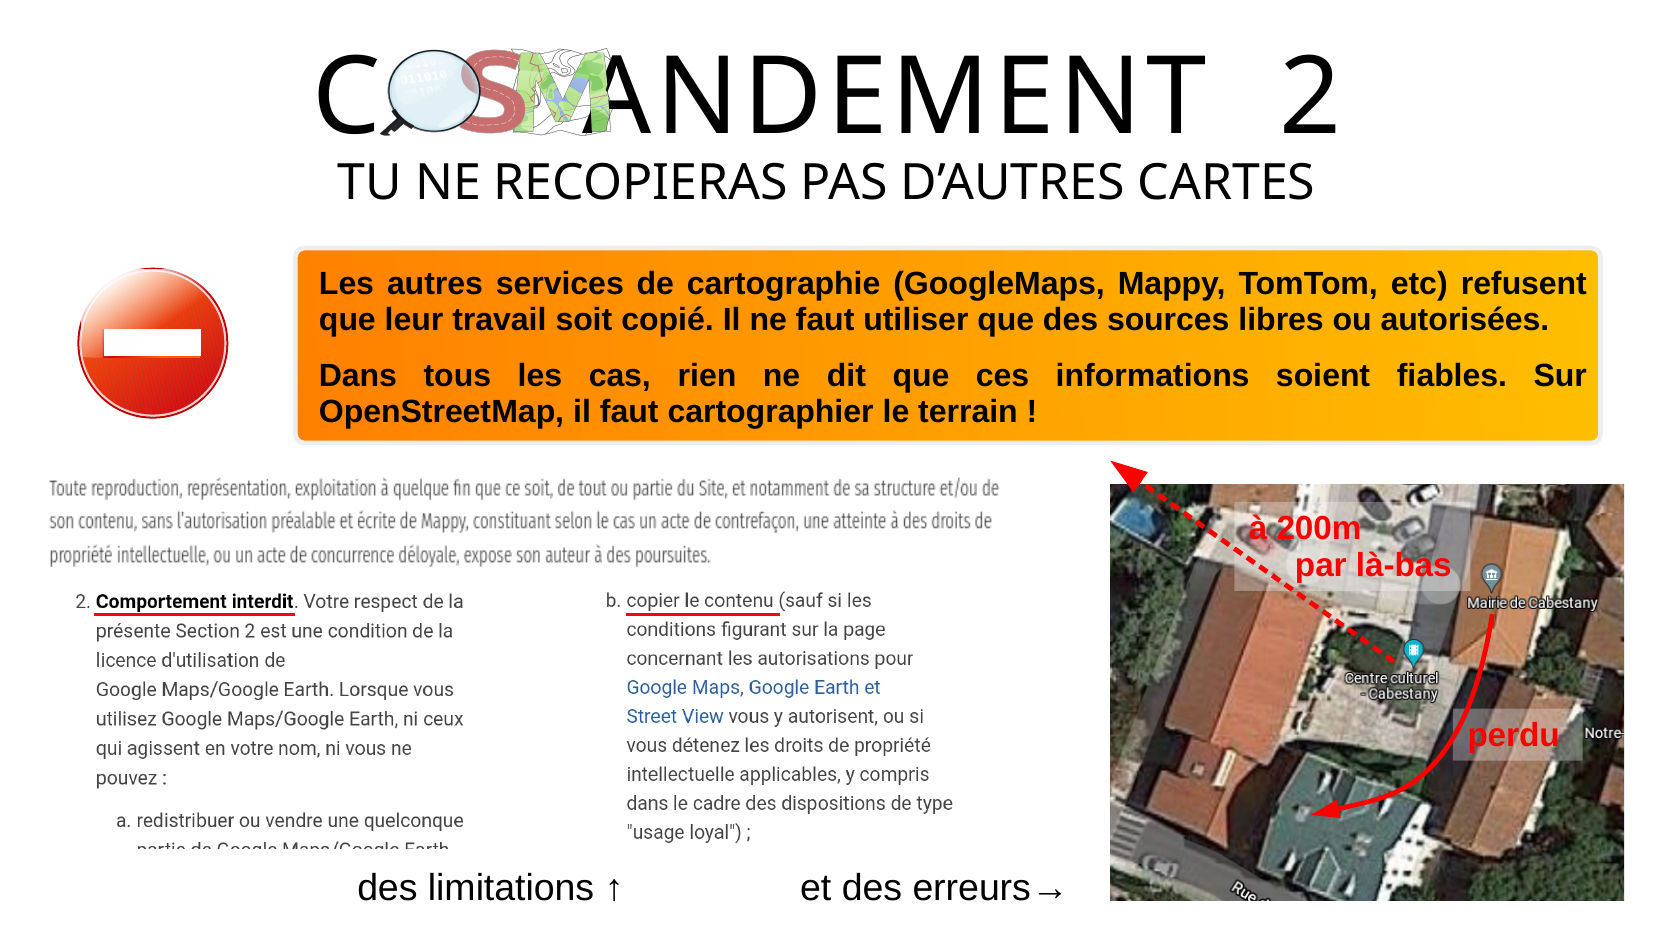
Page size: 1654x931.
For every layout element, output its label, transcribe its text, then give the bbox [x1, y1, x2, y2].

text_box perdu [1452, 708, 1583, 761]
text_box Tu ne recopieras pas d’autres cartes [330, 169, 1323, 207]
picture [35, 583, 520, 849]
text_box à 200m par là-bas [1234, 501, 1471, 591]
picture [47, 236, 260, 449]
text_box [295, 248, 1601, 443]
picture [525, 584, 1010, 851]
text_box des limitations ↑ et des erreurs→ [342, 858, 1087, 916]
title C ANDEMENT 2 [301, 13, 1353, 169]
picture [380, 47, 614, 136]
picture [35, 466, 1010, 573]
list Les autres services de cartographie (GoogleMaps, Mappy, TomTom, etc) refusent que leur travail soit copié. Il ne faut utiliser que des sources libres ou autorisées. Dans tous les cas, rien ne dit que ces informations soient fiables. Sur OpenStreetMap, il faut cartographier le terrain ! [318, 265, 1589, 443]
picture [1110, 484, 1625, 901]
